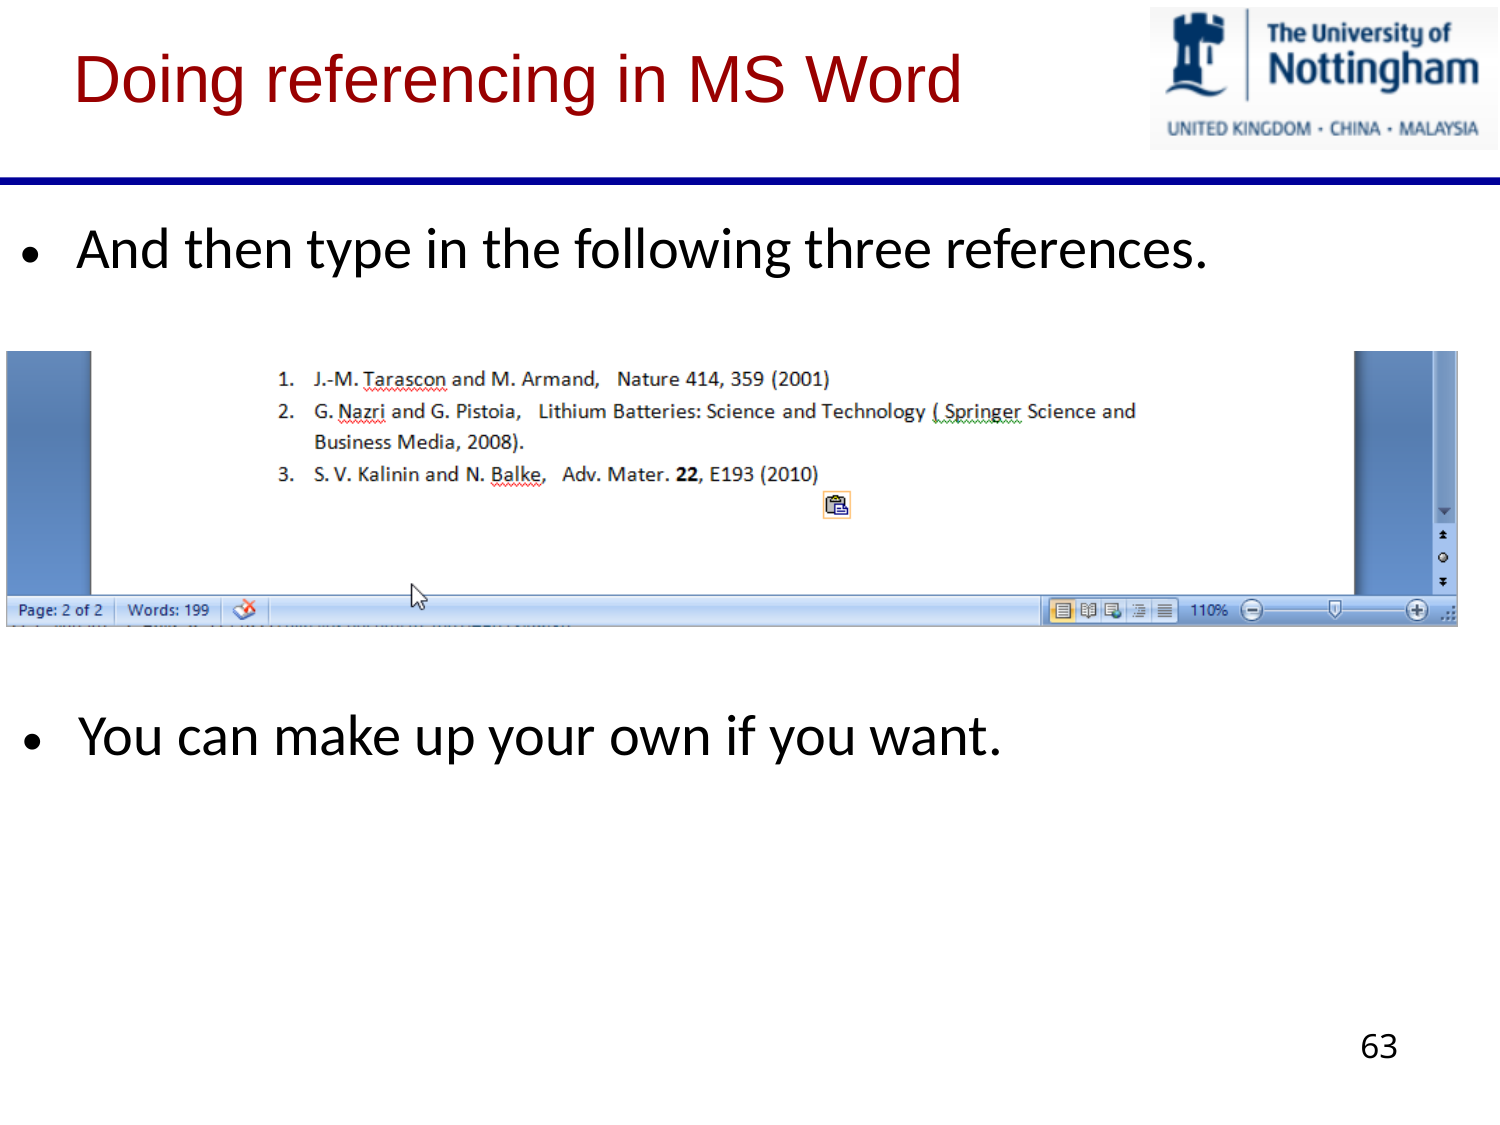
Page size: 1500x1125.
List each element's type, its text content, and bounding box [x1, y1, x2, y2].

picture [1311, 7, 1498, 150]
title Doing referencing in MS Word [73, 4, 1311, 155]
picture [6, 351, 1458, 628]
text_box And then type in the following three references. [5, 217, 1434, 439]
text_box You can make up your own if you want. [7, 704, 1437, 926]
text_box <number> [1345, 1016, 1500, 1087]
